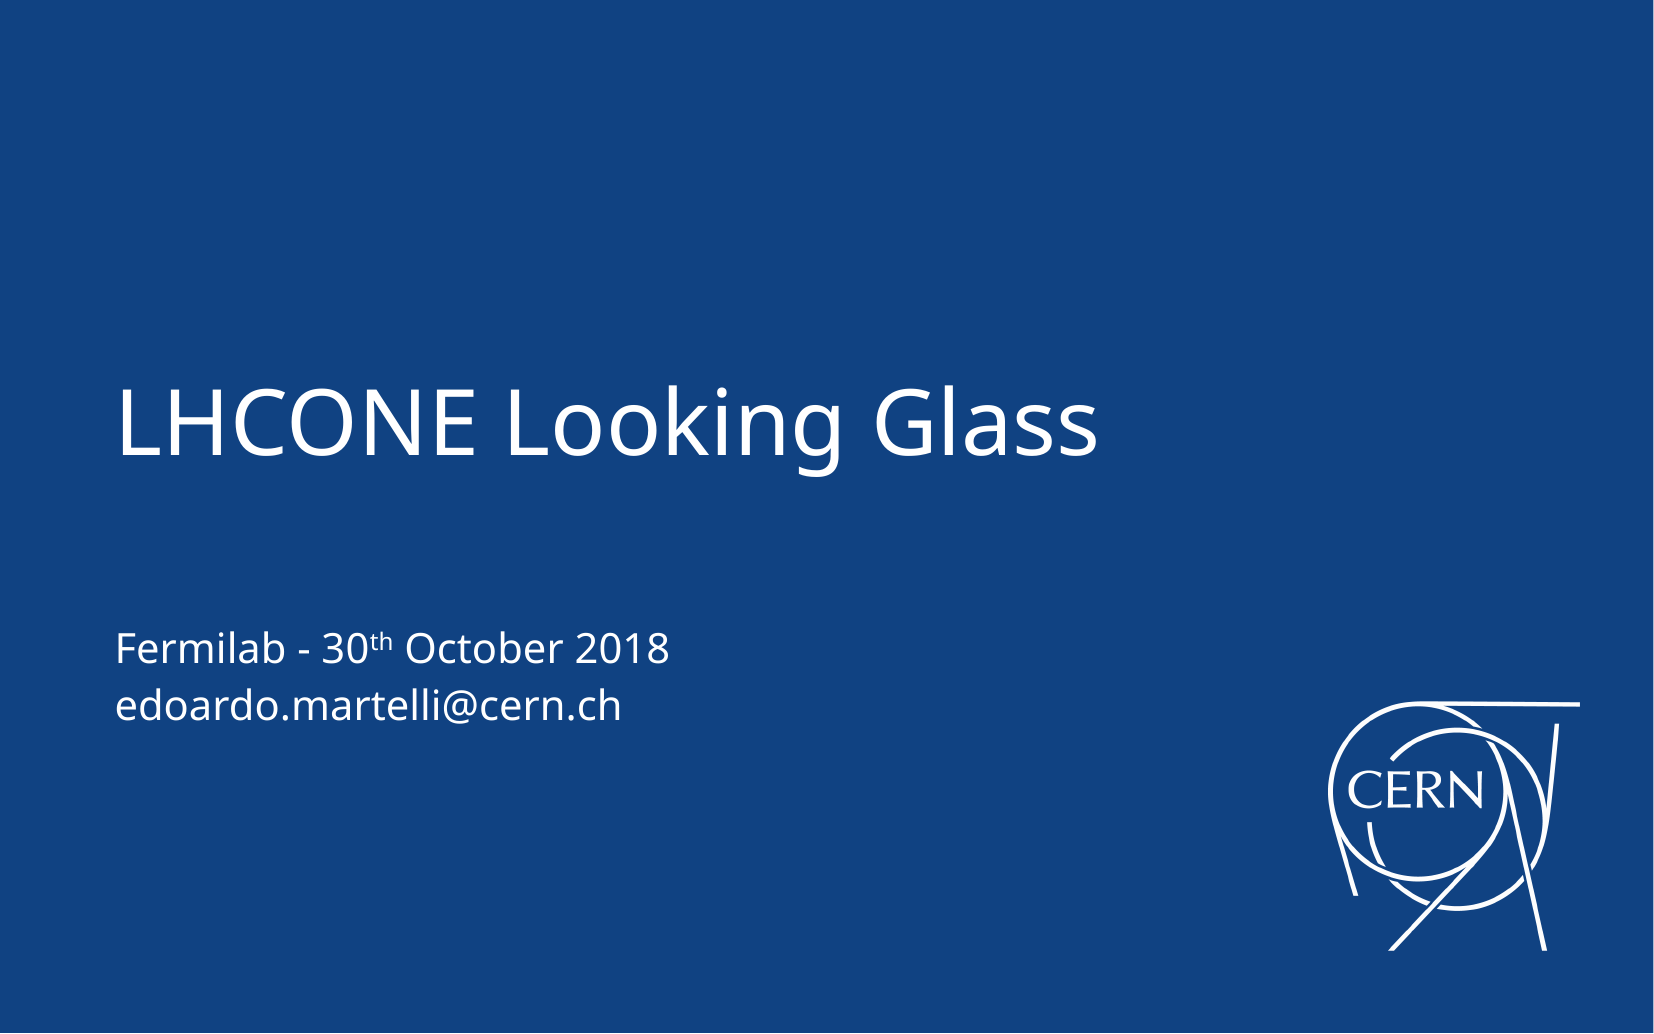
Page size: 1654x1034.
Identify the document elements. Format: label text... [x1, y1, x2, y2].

picture [1328, 848, 1580, 952]
title LHCONE Looking Glass Fermilab - 30th October 2018 edoardo.martelli@cern.ch [114, 241, 1630, 848]
